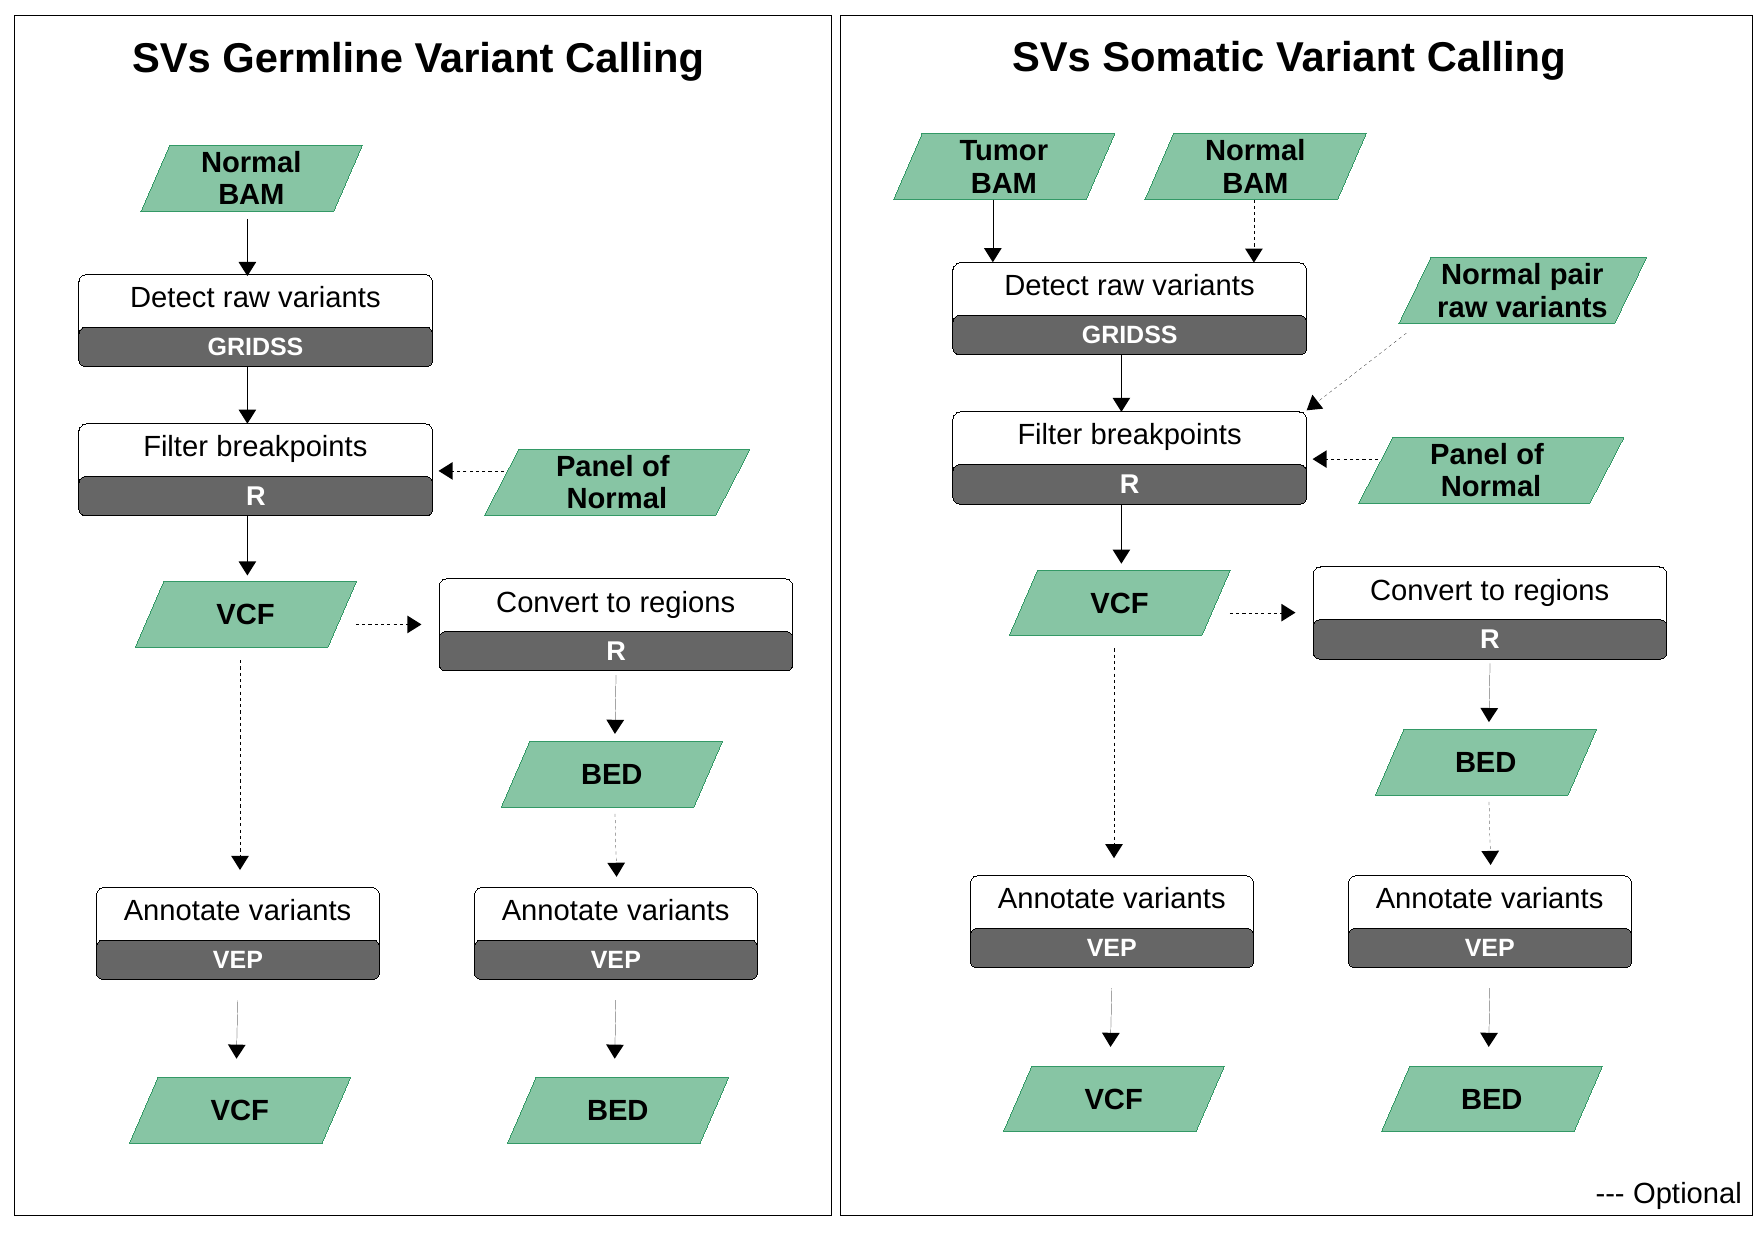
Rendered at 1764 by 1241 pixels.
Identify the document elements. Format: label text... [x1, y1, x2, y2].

text_box VEP [1348, 928, 1632, 968]
text_box R [78, 476, 433, 516]
text_box BED [507, 1077, 729, 1144]
text_box Panel of Normal [484, 449, 750, 516]
text_box VEP [970, 928, 1254, 968]
text_box Convert to regions [1313, 566, 1667, 623]
text_box VCF [1009, 570, 1231, 636]
text_box Detect raw variants [952, 262, 1307, 321]
text_box Filter breakpoints [952, 411, 1307, 470]
text_box Annotate variants [1348, 875, 1632, 932]
text_box --- Optional [1580, 1170, 1763, 1218]
text_box Normal BAM [1144, 133, 1367, 200]
text_box Convert to regions [439, 578, 793, 634]
text_box BED [1381, 1066, 1603, 1132]
text_box GRIDSS [952, 315, 1307, 355]
text_box BED [501, 741, 723, 808]
text_box Detect raw variants [78, 274, 433, 333]
text_box Normal pair raw variants [1398, 257, 1647, 324]
text_box VCF [1003, 1066, 1225, 1132]
text_box VEP [96, 940, 380, 980]
text_box VCF [129, 1077, 351, 1144]
text_box VEP [474, 940, 758, 980]
text_box GRIDSS [78, 327, 433, 367]
text_box VCF [135, 581, 357, 648]
text_box SVs Germline Variant Calling [117, 26, 736, 114]
text_box Tumor BAM [893, 133, 1115, 200]
text_box Normal BAM [140, 145, 363, 212]
text_box Annotate variants [96, 887, 380, 944]
text_box BED [1375, 729, 1597, 796]
text_box Annotate variants [474, 887, 758, 944]
text_box R [439, 631, 793, 671]
text_box R [1313, 619, 1667, 660]
text_box R [952, 464, 1307, 505]
text_box Annotate variants [970, 875, 1254, 932]
text_box Filter breakpoints [78, 423, 433, 482]
text_box Panel of Normal [1358, 437, 1624, 504]
text_box SVs Somatic Variant Calling [997, 26, 1591, 114]
